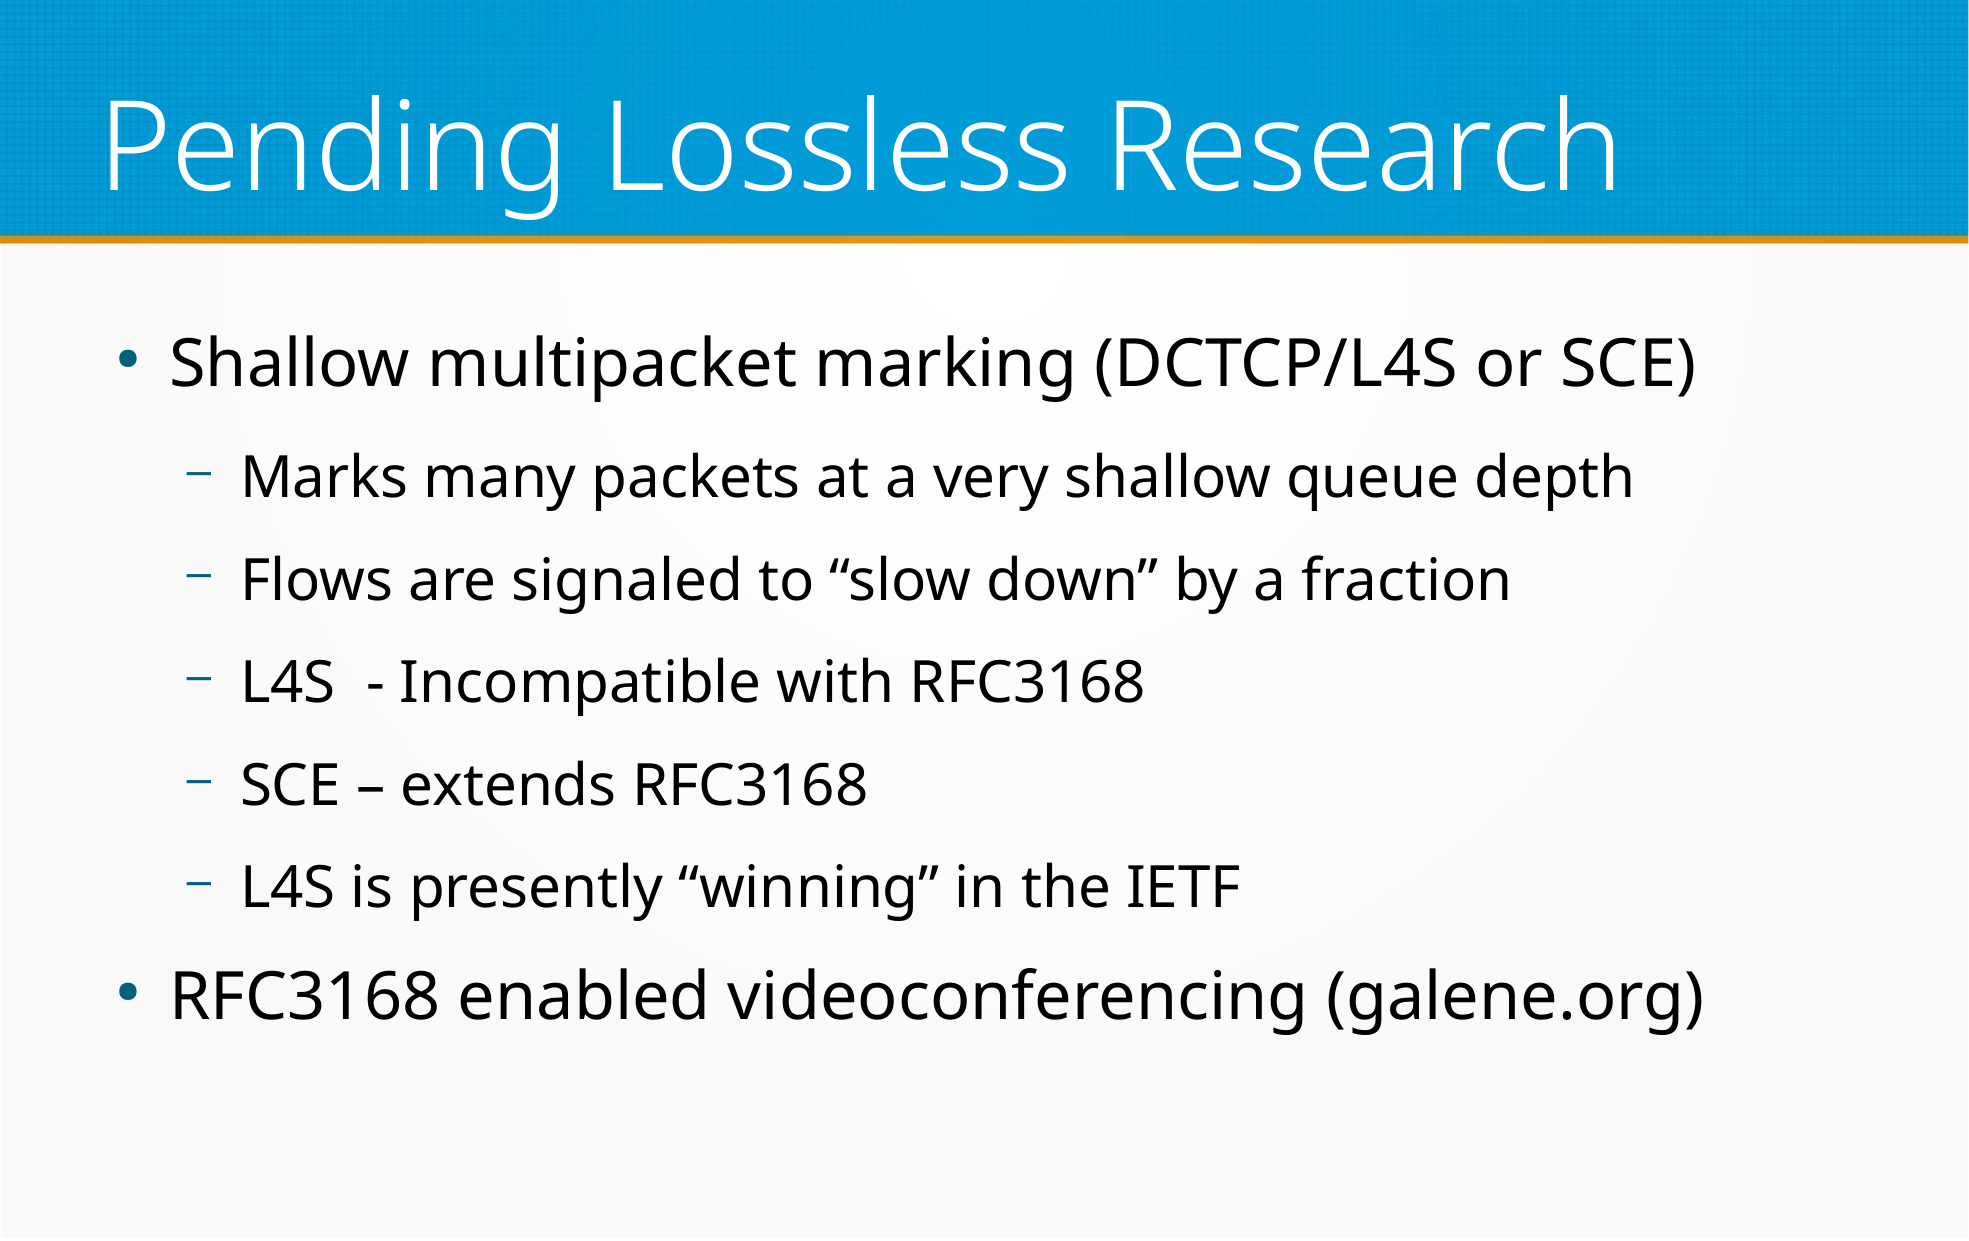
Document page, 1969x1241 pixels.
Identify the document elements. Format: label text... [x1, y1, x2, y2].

list Shallow multipacket marking (DCTCP/L4S or SCE) Marks many packets at a very shallow queue depth Flows are signaled to “slow down” by a fraction L4S - Incompatible with RFC3168 SCE – extends RFC3168 L4S is presently “winning” in the IETF RFC3168 enabled videoconferencing (galene.org) [98, 315, 1861, 1081]
picture [0, 233, 1969, 1241]
title Pending Lossless Research [98, 19, 1870, 227]
